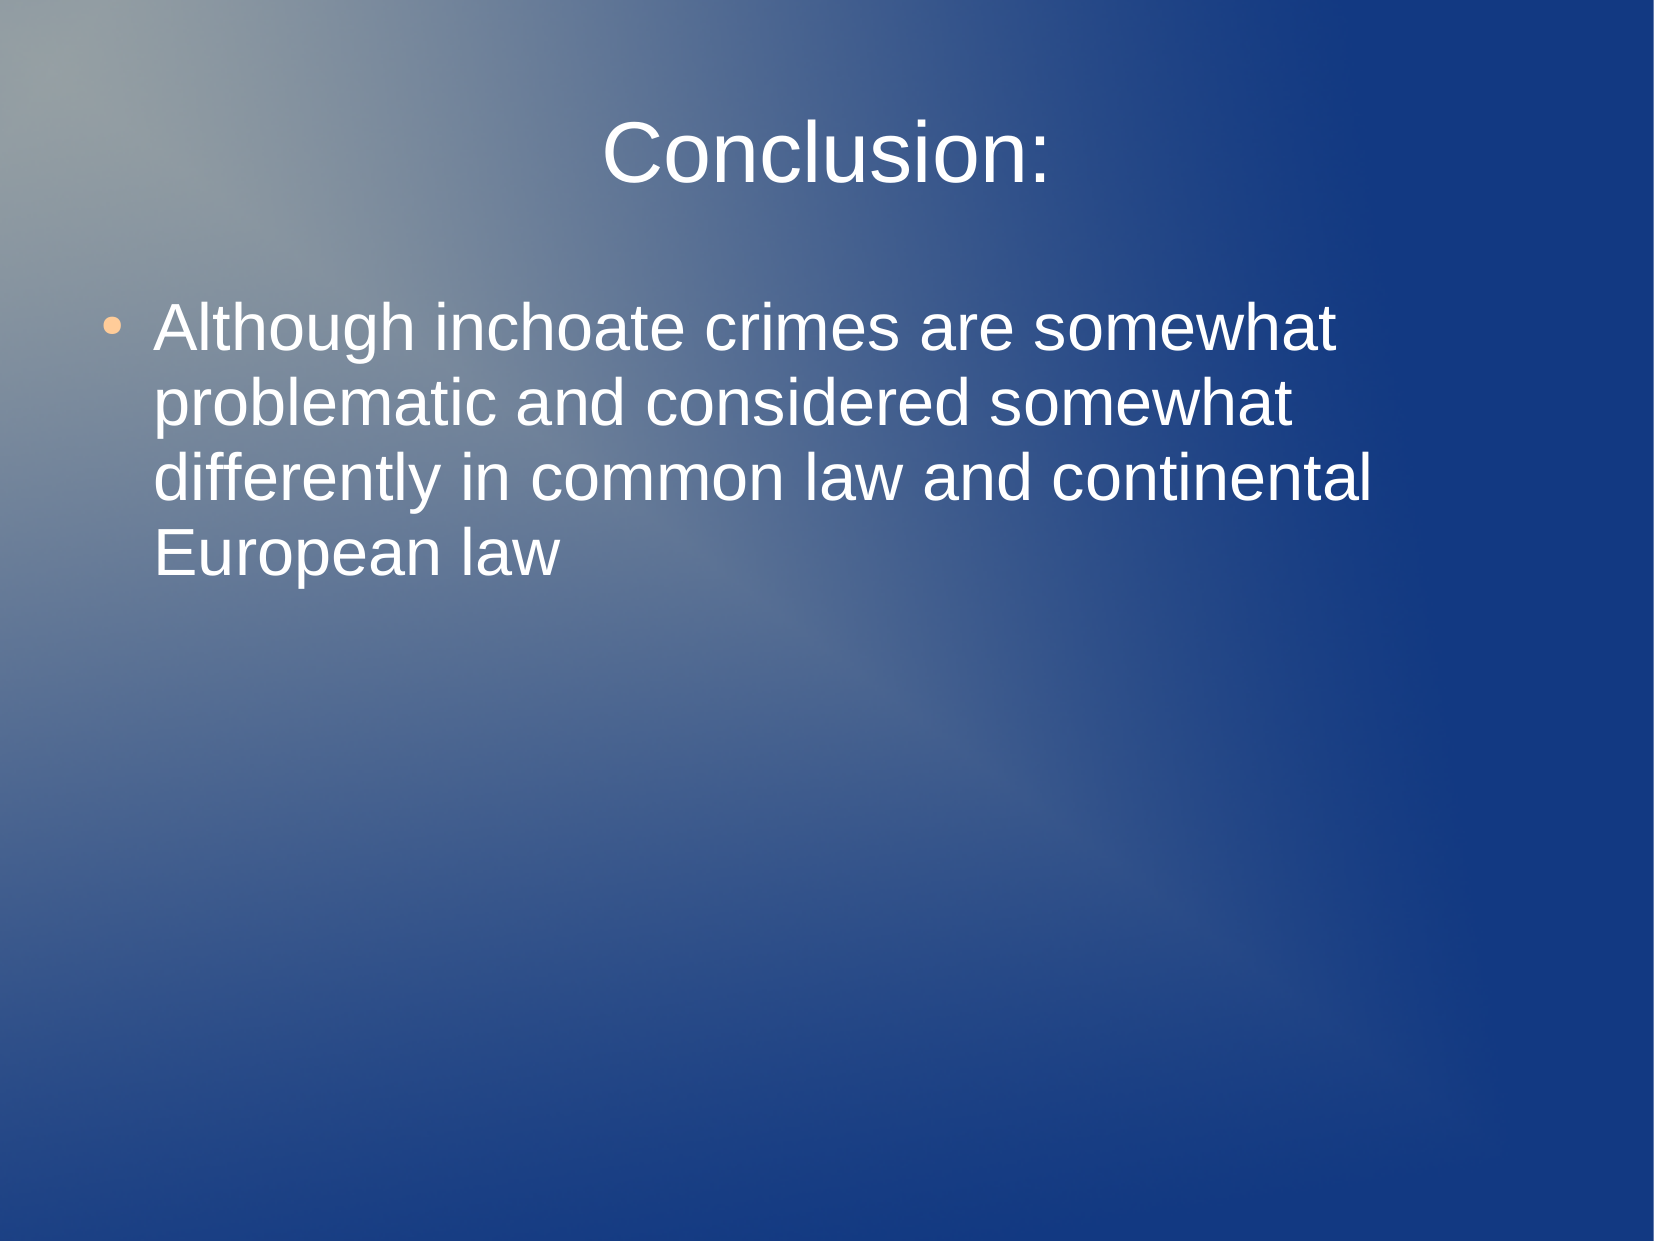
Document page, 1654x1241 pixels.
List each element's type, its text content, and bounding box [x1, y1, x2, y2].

title Conclusion: [82, 49, 1571, 257]
list Although inchoate crimes are somewhat problematic and considered somewhat differently in common law and continental European law [82, 290, 1571, 1109]
picture [0, 0, 1654, 1241]
